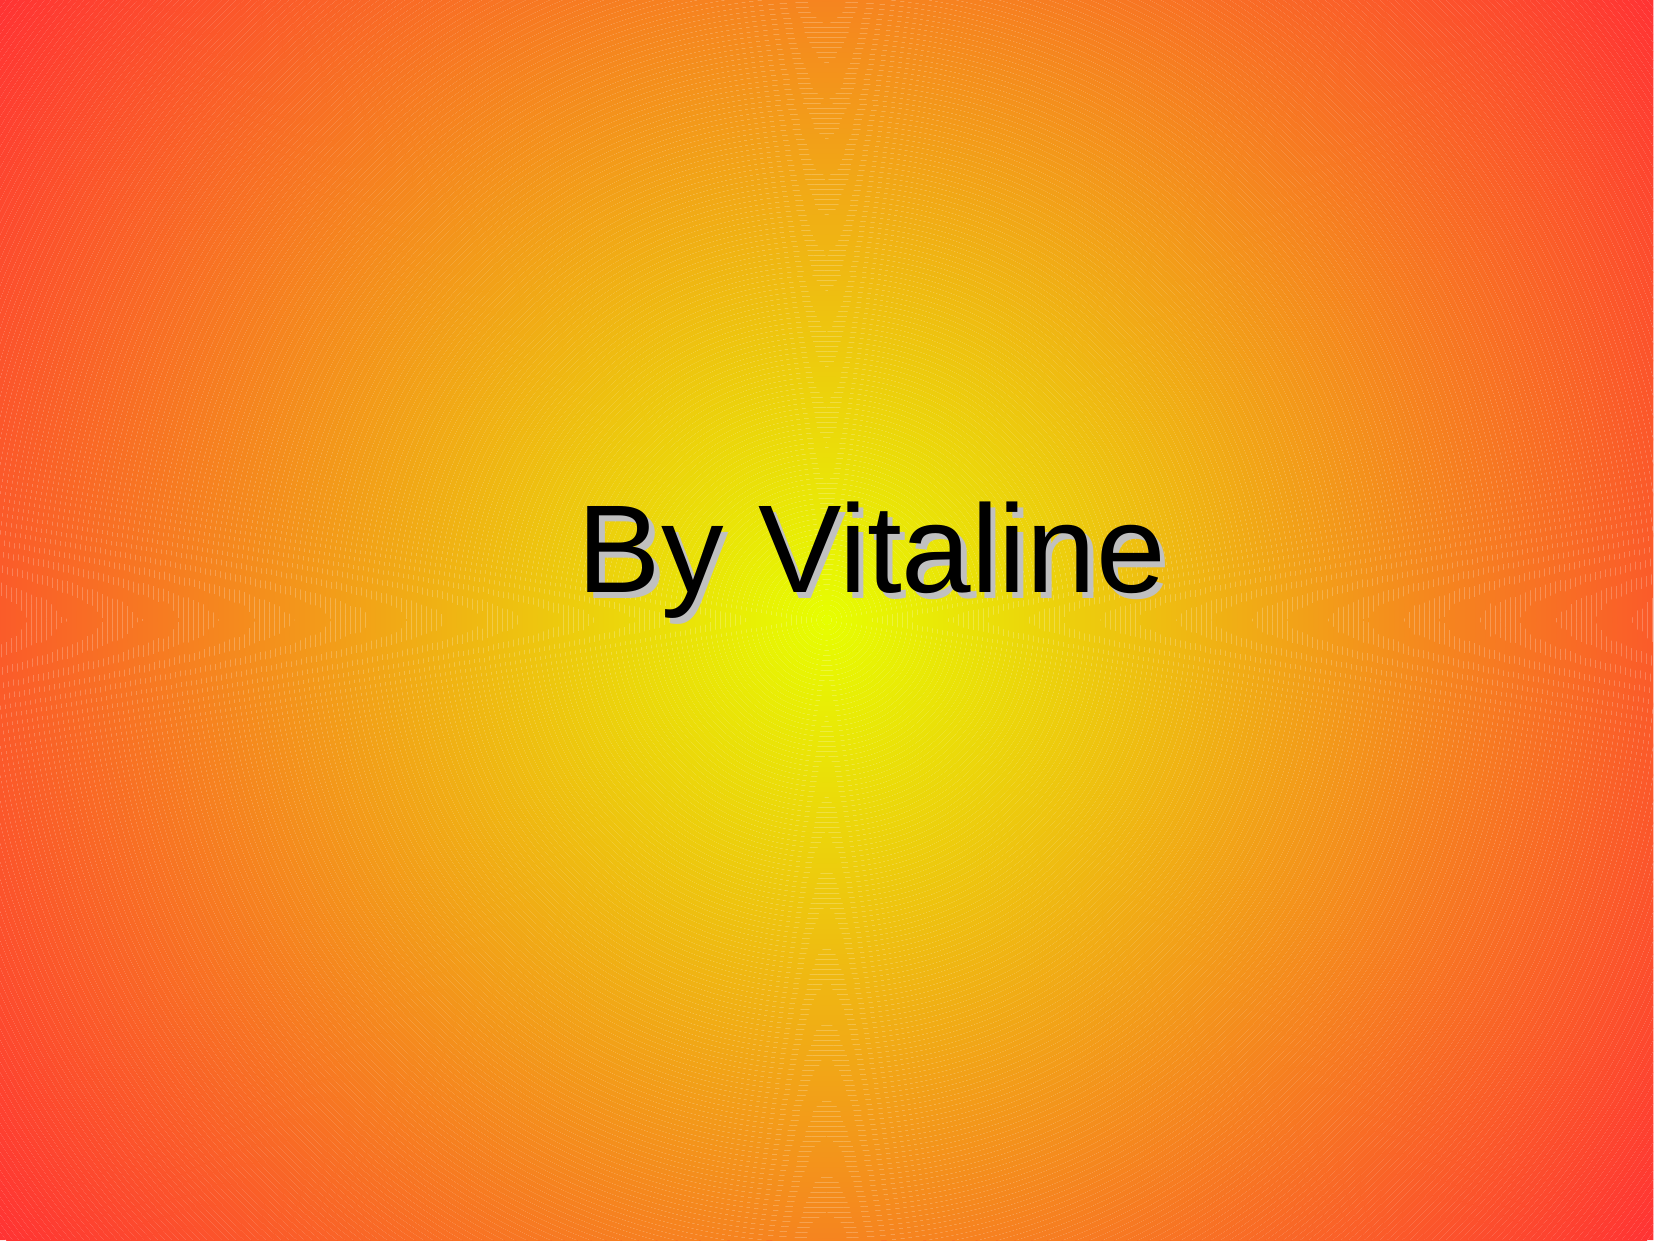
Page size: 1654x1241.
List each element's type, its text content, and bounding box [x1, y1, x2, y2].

subtitle By Vitaline [82, 94, 1571, 1154]
